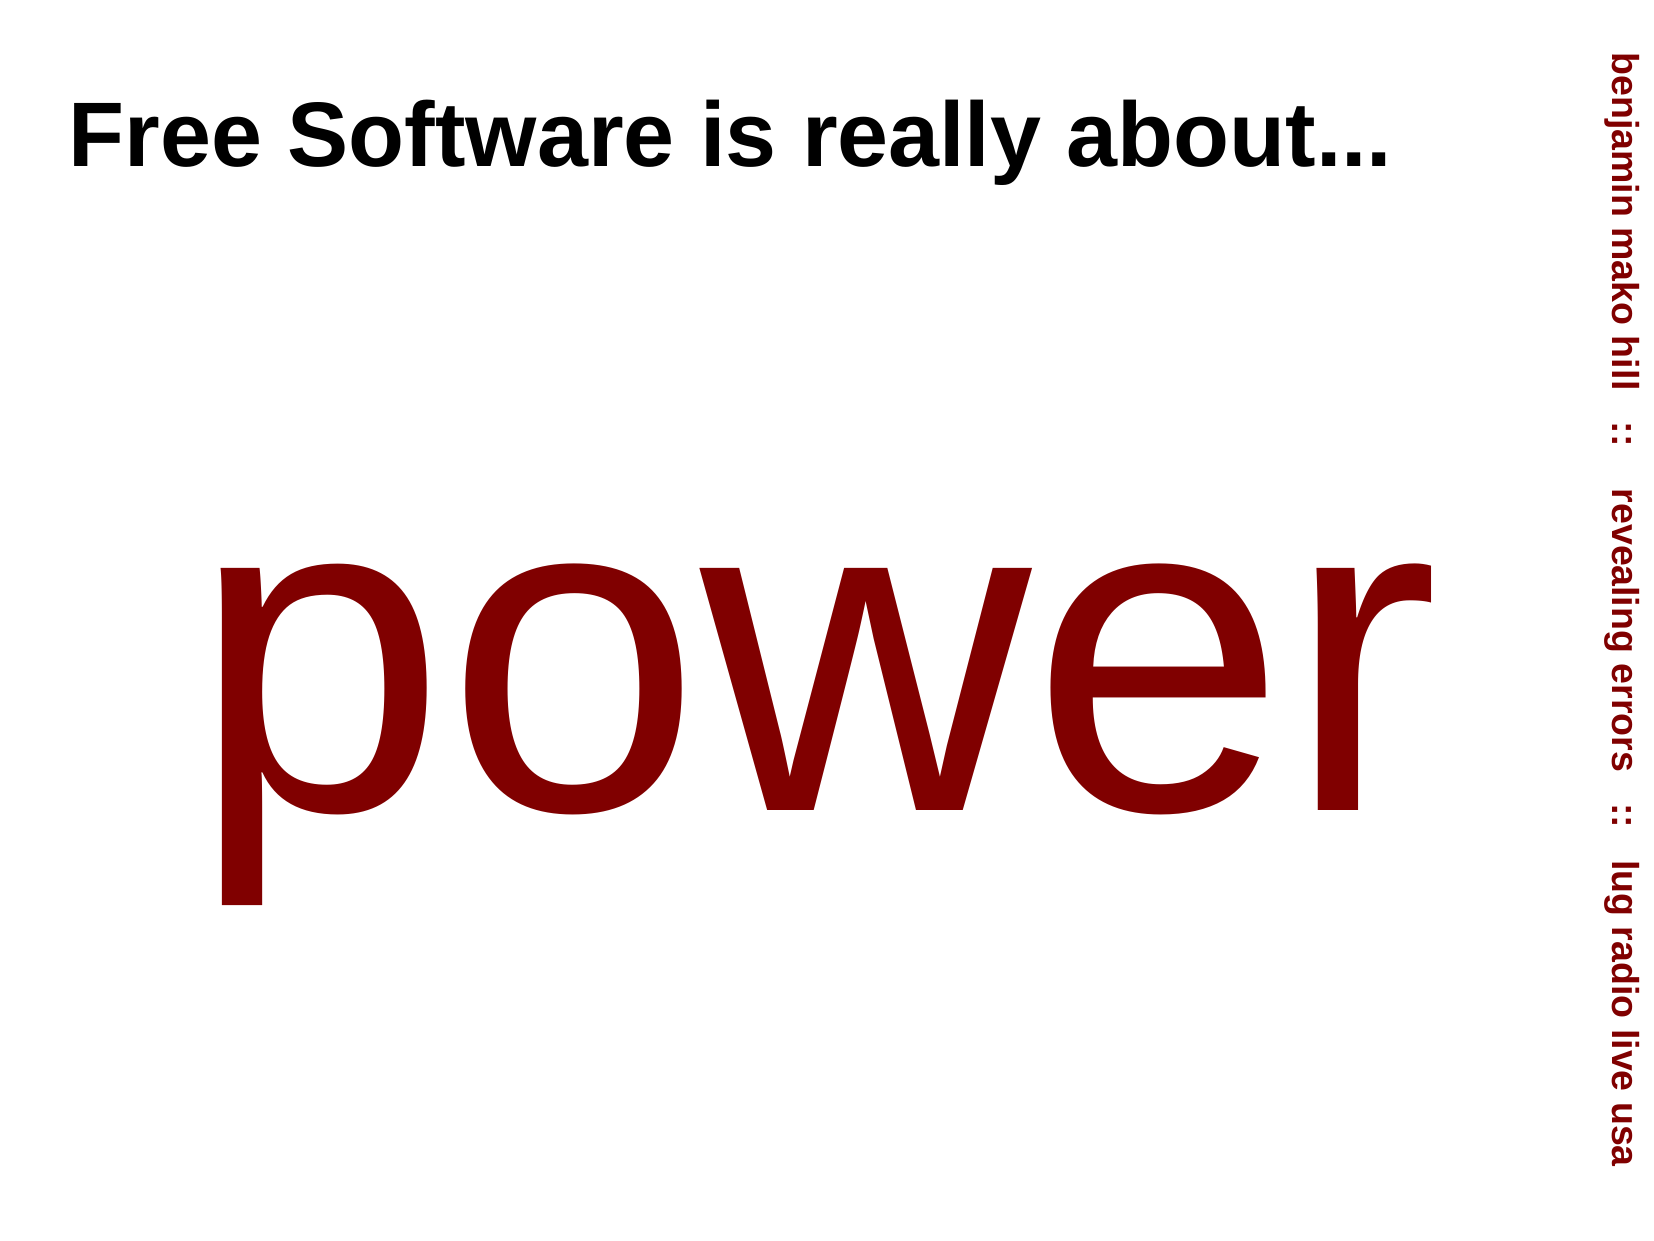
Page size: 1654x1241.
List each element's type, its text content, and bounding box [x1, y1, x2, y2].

subtitle power [67, 188, 1528, 1114]
title Free Software is really about... [68, 31, 1542, 239]
